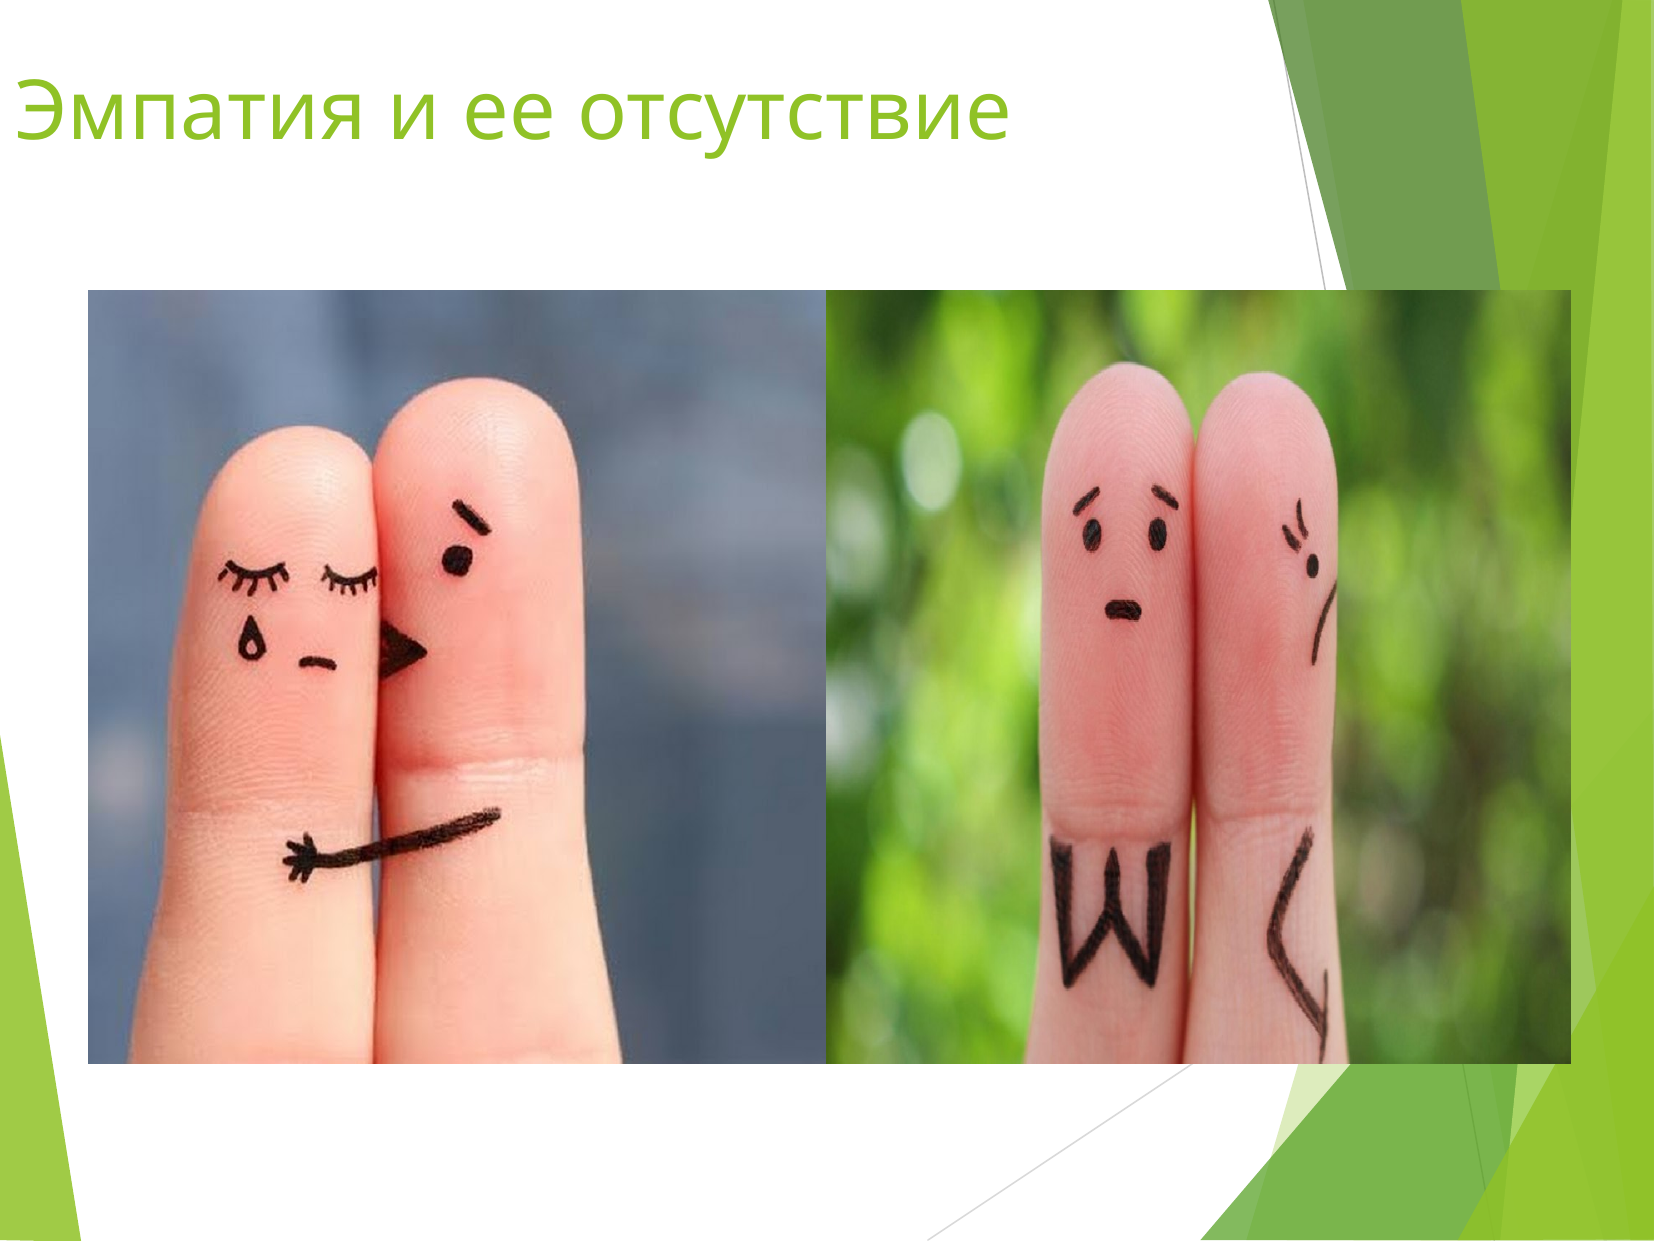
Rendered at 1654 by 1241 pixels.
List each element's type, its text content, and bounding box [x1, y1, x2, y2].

picture [88, 290, 1571, 1064]
title Эмпатия и ее отсутствие [0, 49, 1489, 257]
